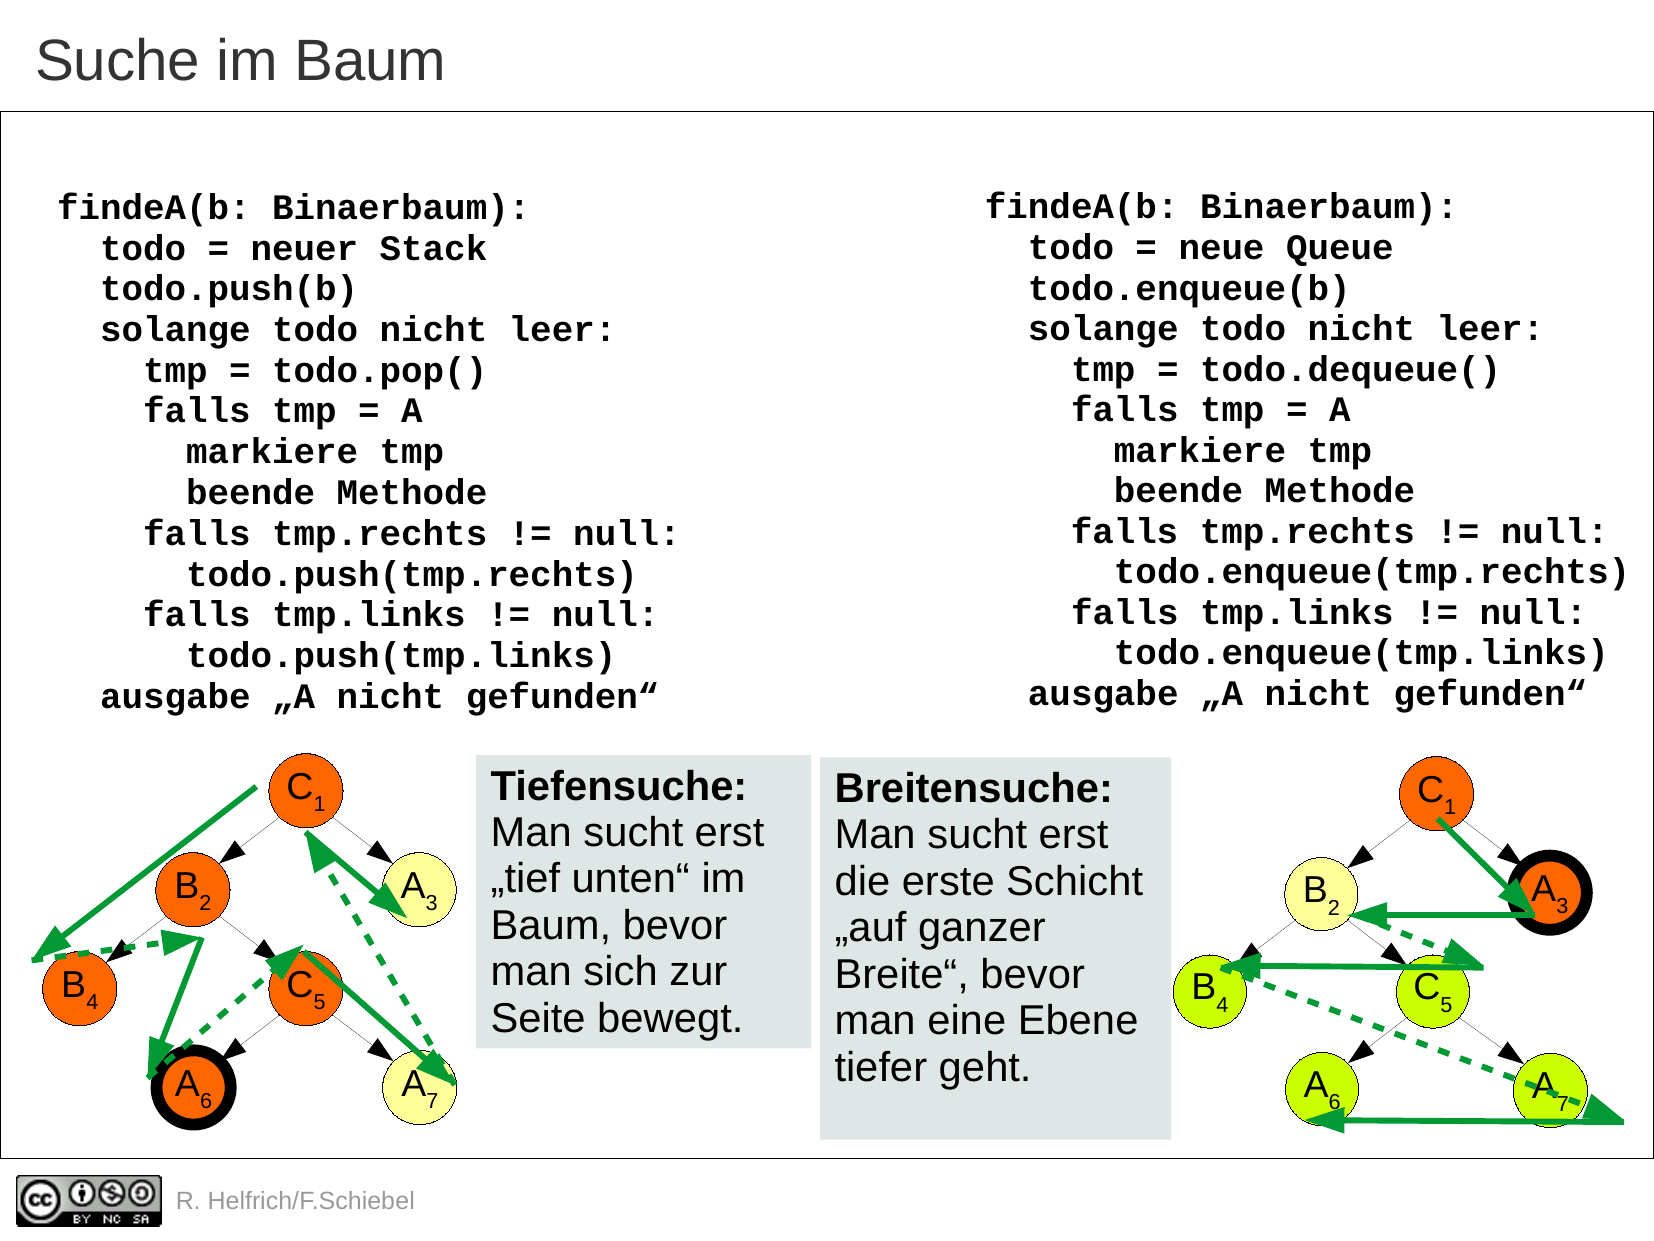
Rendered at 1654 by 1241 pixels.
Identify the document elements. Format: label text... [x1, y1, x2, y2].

text_box C5 [309, 951, 343, 981]
text_box B2 [1284, 857, 1358, 931]
text_box A7 [382, 1051, 457, 1125]
text_box C5 [1408, 954, 1444, 964]
text_box B4 [1173, 954, 1247, 1029]
text_box A3 [382, 852, 457, 927]
text_box A7 [421, 1050, 430, 1055]
text_box A7 [443, 1058, 457, 1081]
text_box Tiefensuche: Man sucht erst „tief unten“ im Baum, bevor man sich zur Seite bewegt. [475, 754, 812, 1049]
picture [16, 1175, 162, 1227]
text_box A6 [156, 1050, 231, 1125]
title Suche im Baum [35, 22, 1636, 100]
list findeA(b: Binaerbaum): todo = neue Queue todo.enqueue(b) solange todo nicht leer: tmp = todo.dequeue() falls tmp = A markiere tmp beende Methode falls tmp.rechts != null: todo.enqueue(tmp.rechts) falls tmp.links != null: todo.enqueue(tmp.links) ausgabe „A nicht gefunden“ [984, 189, 1654, 852]
text_box C5 [268, 951, 343, 1026]
text_box A6 [1285, 1052, 1359, 1126]
text_box A3 [1515, 855, 1587, 930]
text_box Breitensuche: Man sucht erst die erste Schicht „auf ganzer Breite“, bevor man eine Ebene tiefer geht. [819, 757, 1172, 1140]
list findeA(b: Binaerbaum): todo = neuer Stack todo.push(b) solange todo nicht leer: tmp = todo.pop() falls tmp = A markiere tmp beende Methode falls tmp.rechts != null: todo.push(tmp.rechts) falls tmp.links != null: todo.push(tmp.links) ausgabe „A nicht gefunden“ [57, 189, 794, 721]
text_box A3 [1515, 906, 1526, 912]
text_box B2 [155, 852, 231, 927]
text_box A7 [1513, 1053, 1588, 1118]
text_box C1 [268, 753, 344, 828]
text_box B4 [42, 951, 117, 1026]
text_box C1 [1399, 756, 1474, 831]
text_box C5 [1396, 970, 1470, 1029]
